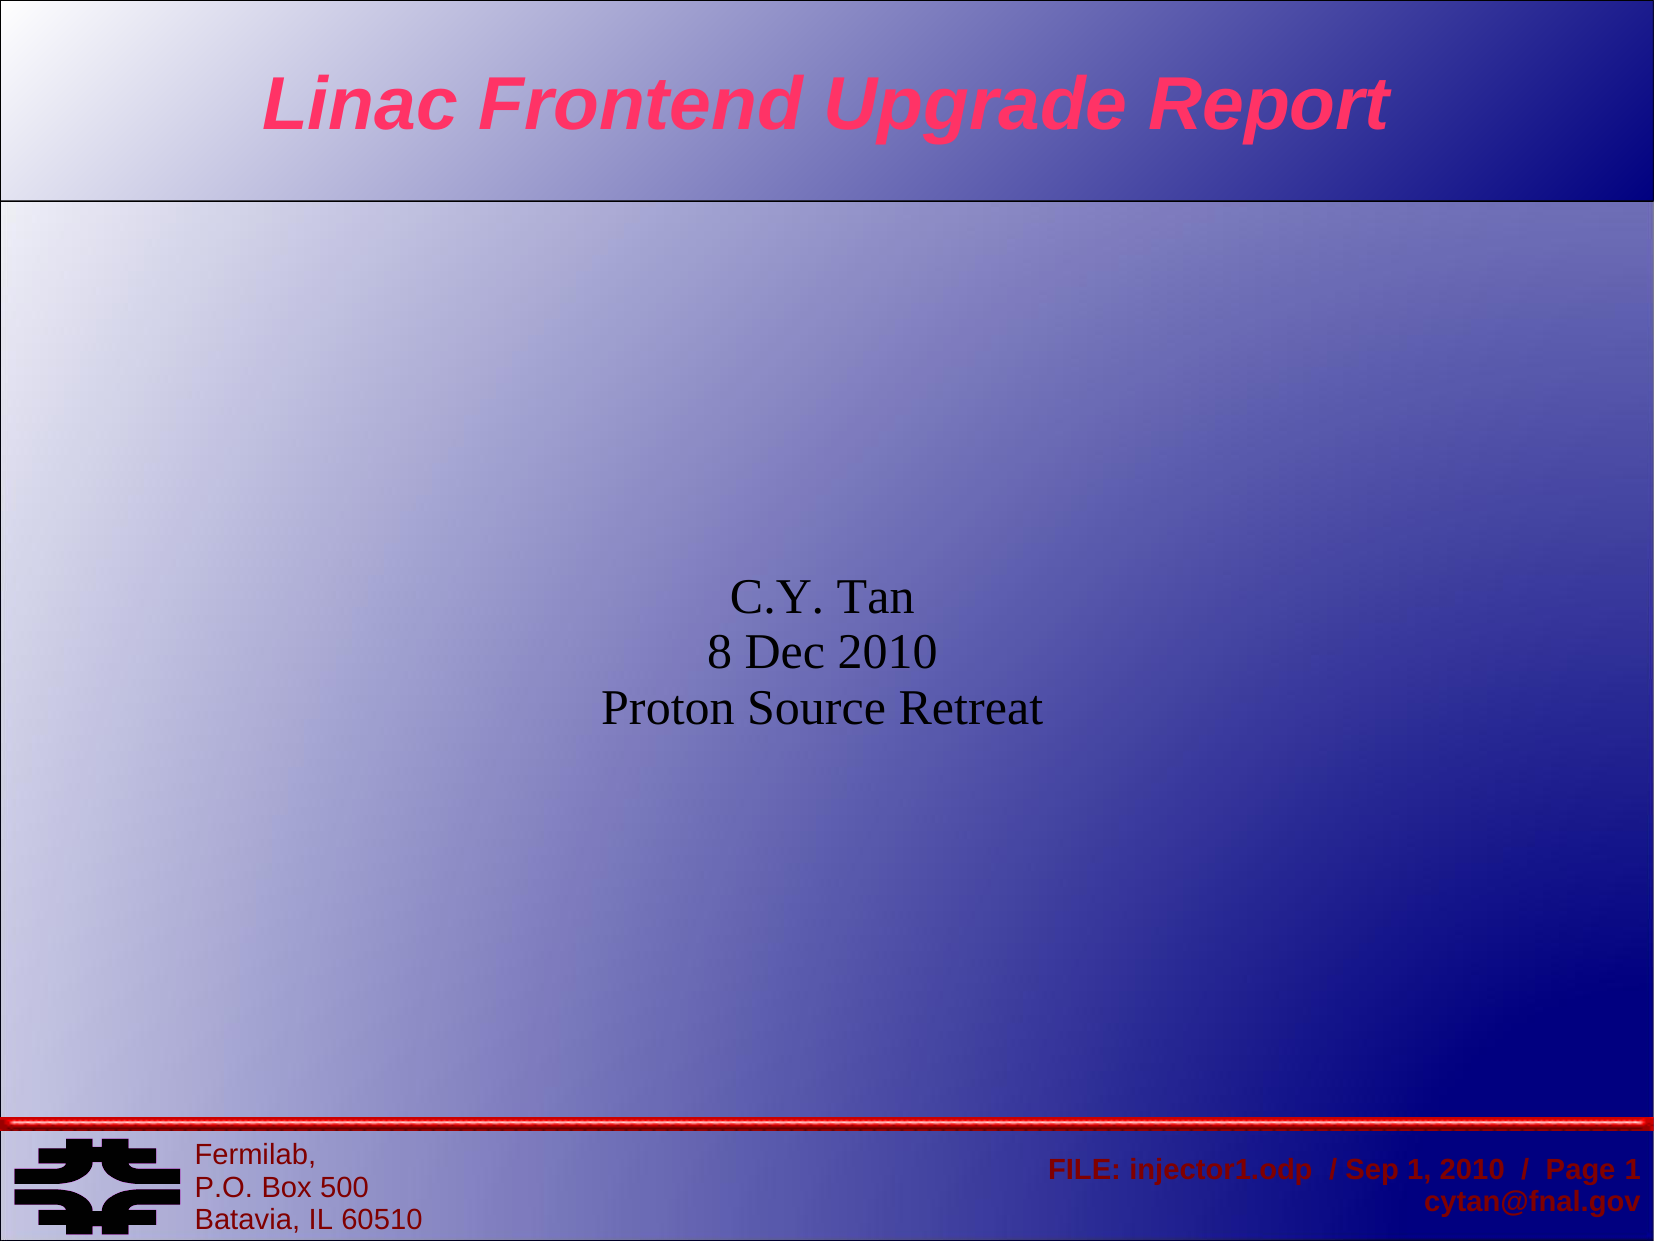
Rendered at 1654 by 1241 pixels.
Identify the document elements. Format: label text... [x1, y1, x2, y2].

title Linac Frontend Upgrade Report [0, 0, 1654, 204]
text_box C.Y. Tan 8 Dec 2010 Proton Source Retreat [2, 217, 1642, 1083]
picture [0, 204, 1654, 1241]
